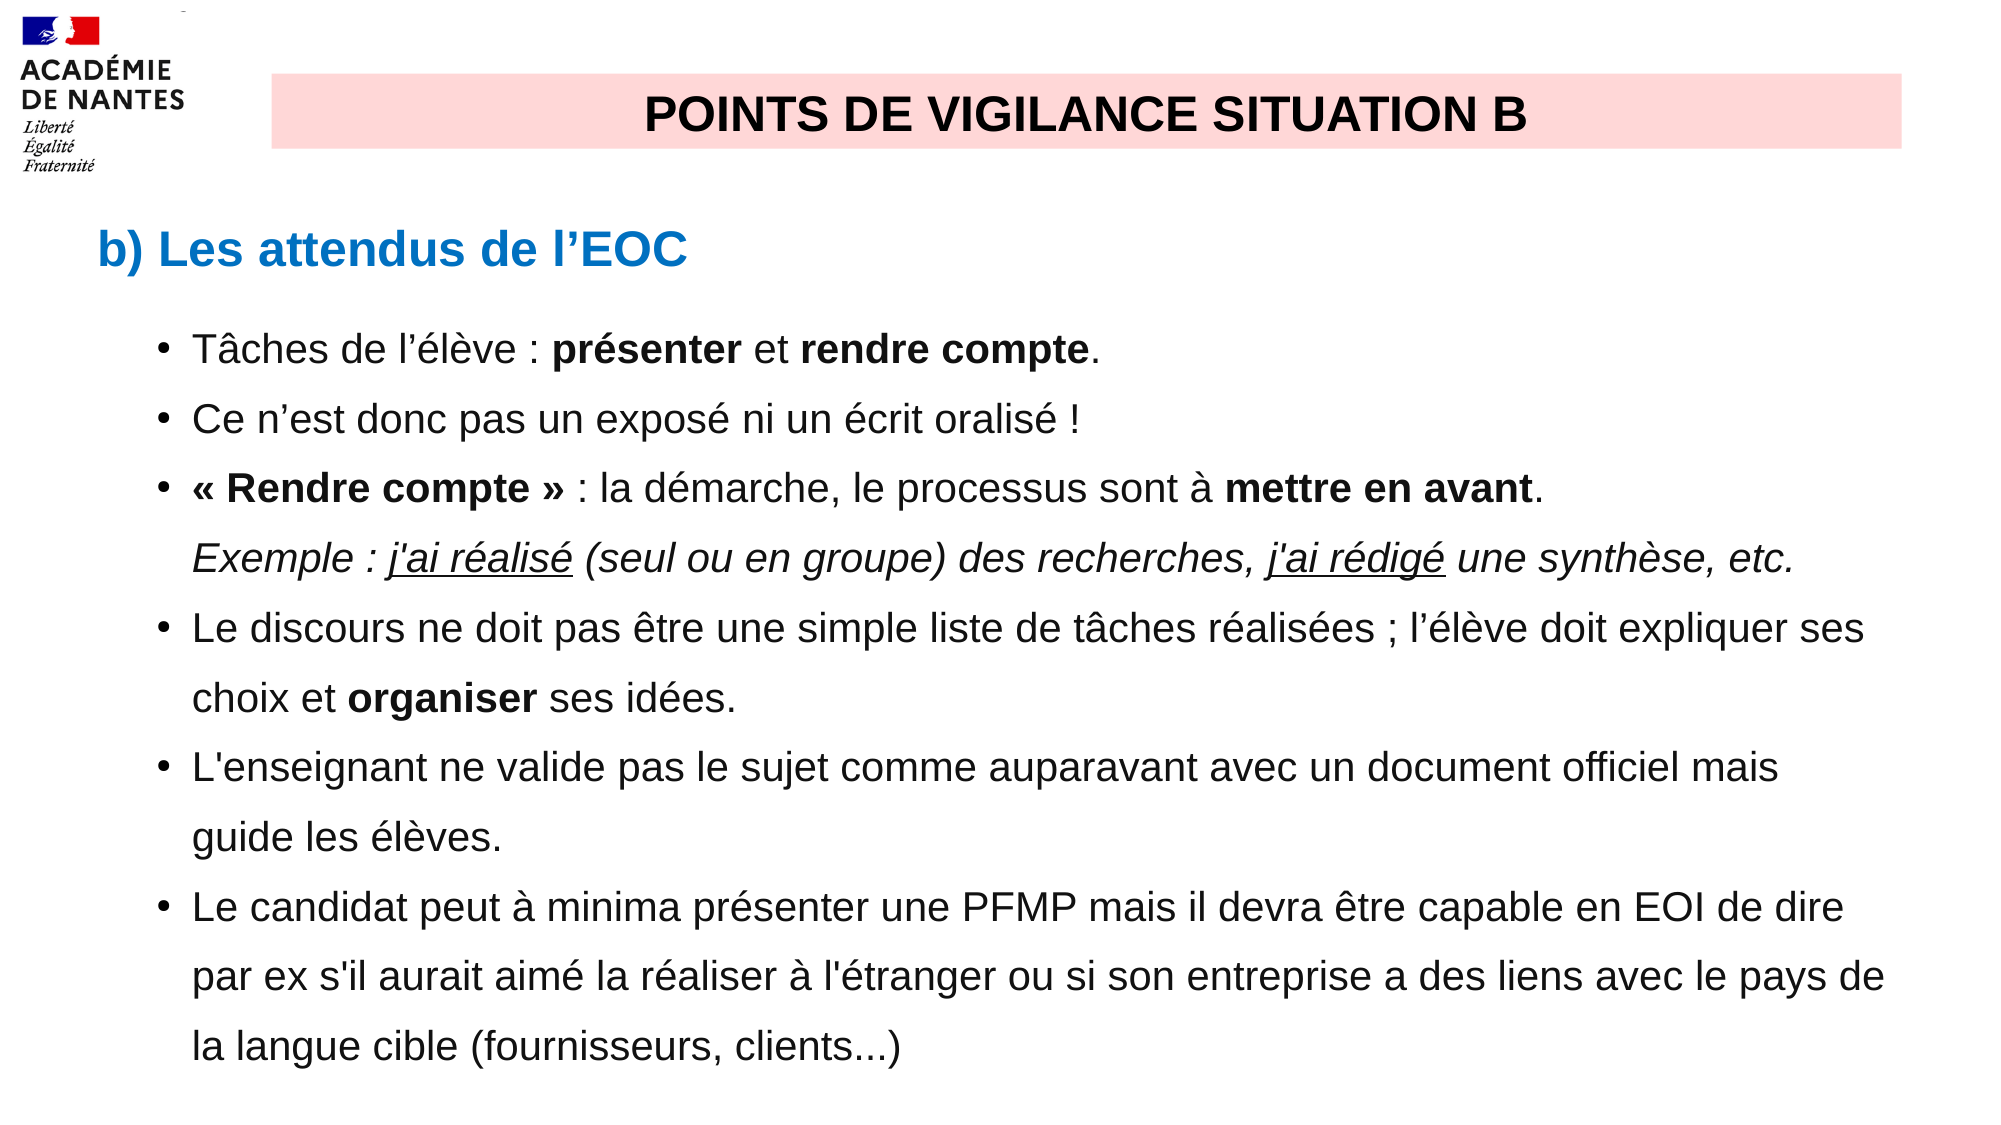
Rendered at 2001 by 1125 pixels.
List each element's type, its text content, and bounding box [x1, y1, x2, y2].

text_box b) Les attendus de l’EOC [82, 208, 1295, 284]
text_box POINTS DE VIGILANCE SITUATION B [271, 73, 1902, 149]
text_box Tâches de l’élève : présenter et rendre compte. Ce n’est donc pas un exposé ni un écrit oralisé ! « Rendre compte » : la démarche, le processus sont à mettre en avant. Exemple : j'ai réalisé (seul ou en groupe) des recherches, j'ai rédigé une synthèse, etc. Le discours ne doit pas être une simple liste de tâches réalisées ; l’élève doit expliquer ses choix et organiser ses idées. L'enseignant ne valide pas le sujet comme auparavant avec un document officiel mais guide les élèves. Le candidat peut à minima présenter une PFMP mais il devra être capable en EOI de dire par ex s'il aurait aimé la réaliser à l'étranger ou si son entreprise a des liens avec le pays de la langue cible (fournisseurs, clients...) [141, 295, 1902, 1077]
picture [11, 11, 186, 178]
